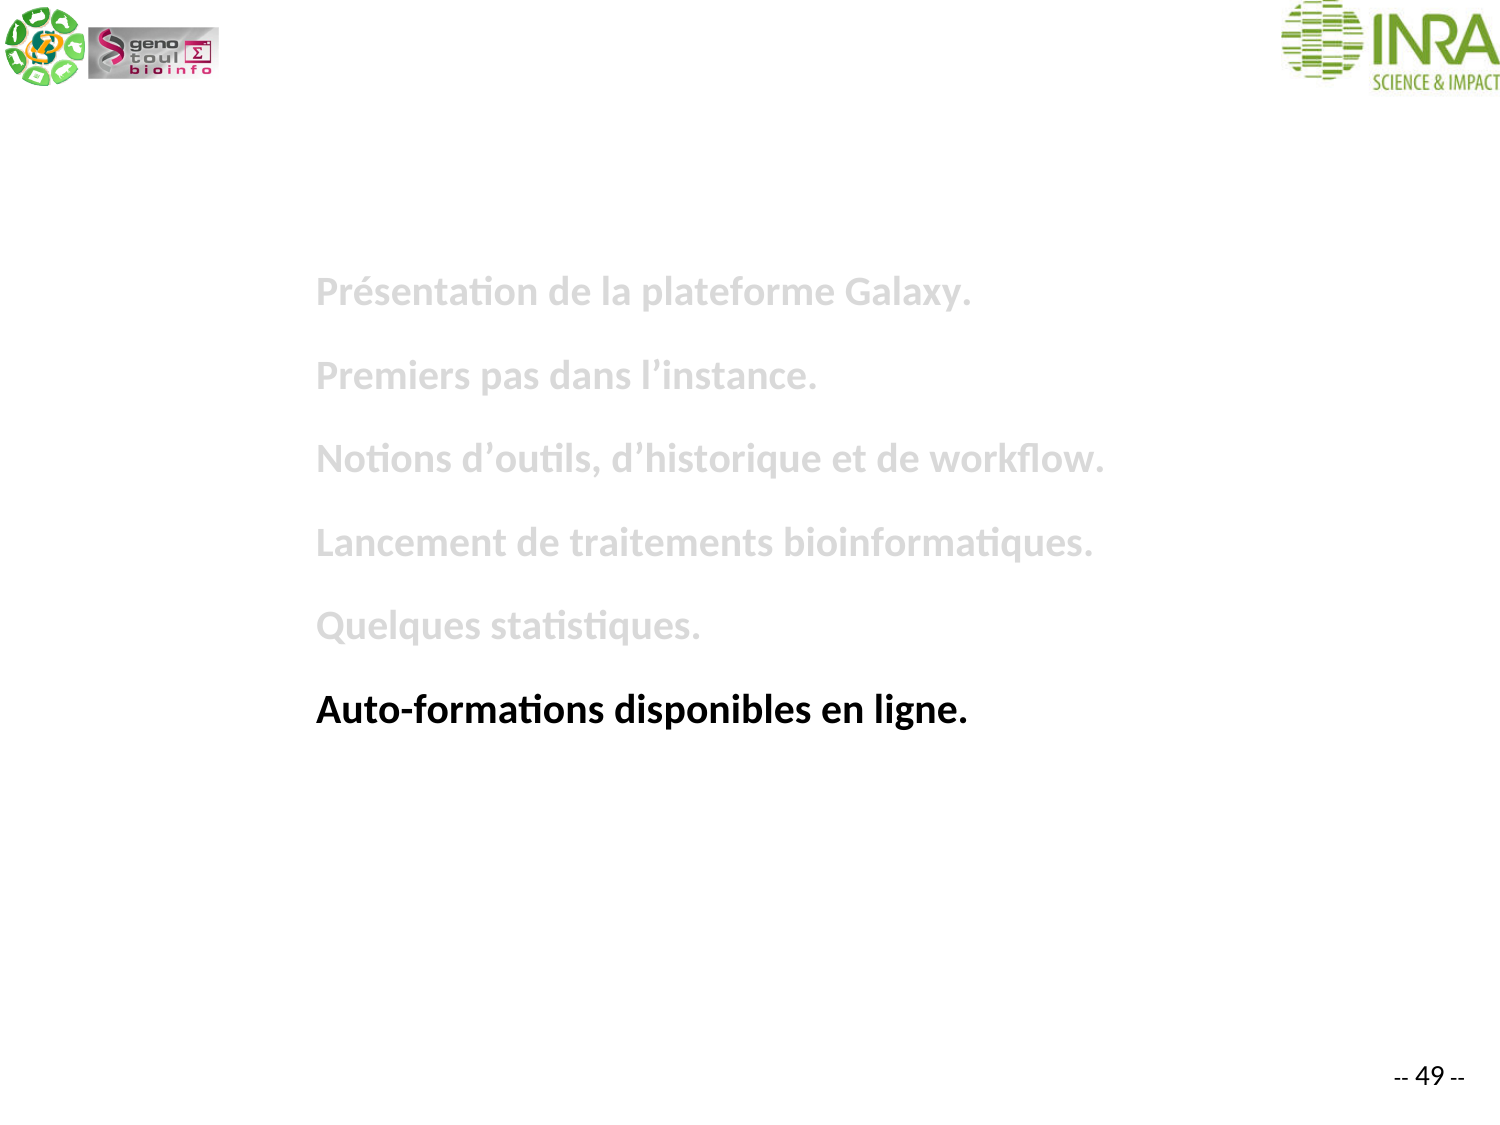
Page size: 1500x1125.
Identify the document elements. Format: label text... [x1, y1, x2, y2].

picture [88, 27, 219, 79]
text_box Présentation de la plateforme Galaxy. Premiers pas dans l’instance. Notions d’outils, d’historique et de workflow. Lancement de traitements bioinformatiques. Quelques statistiques. Auto-formations disponibles en ligne. [301, 267, 1400, 992]
picture [5, 7, 85, 86]
picture [1281, 0, 1500, 110]
